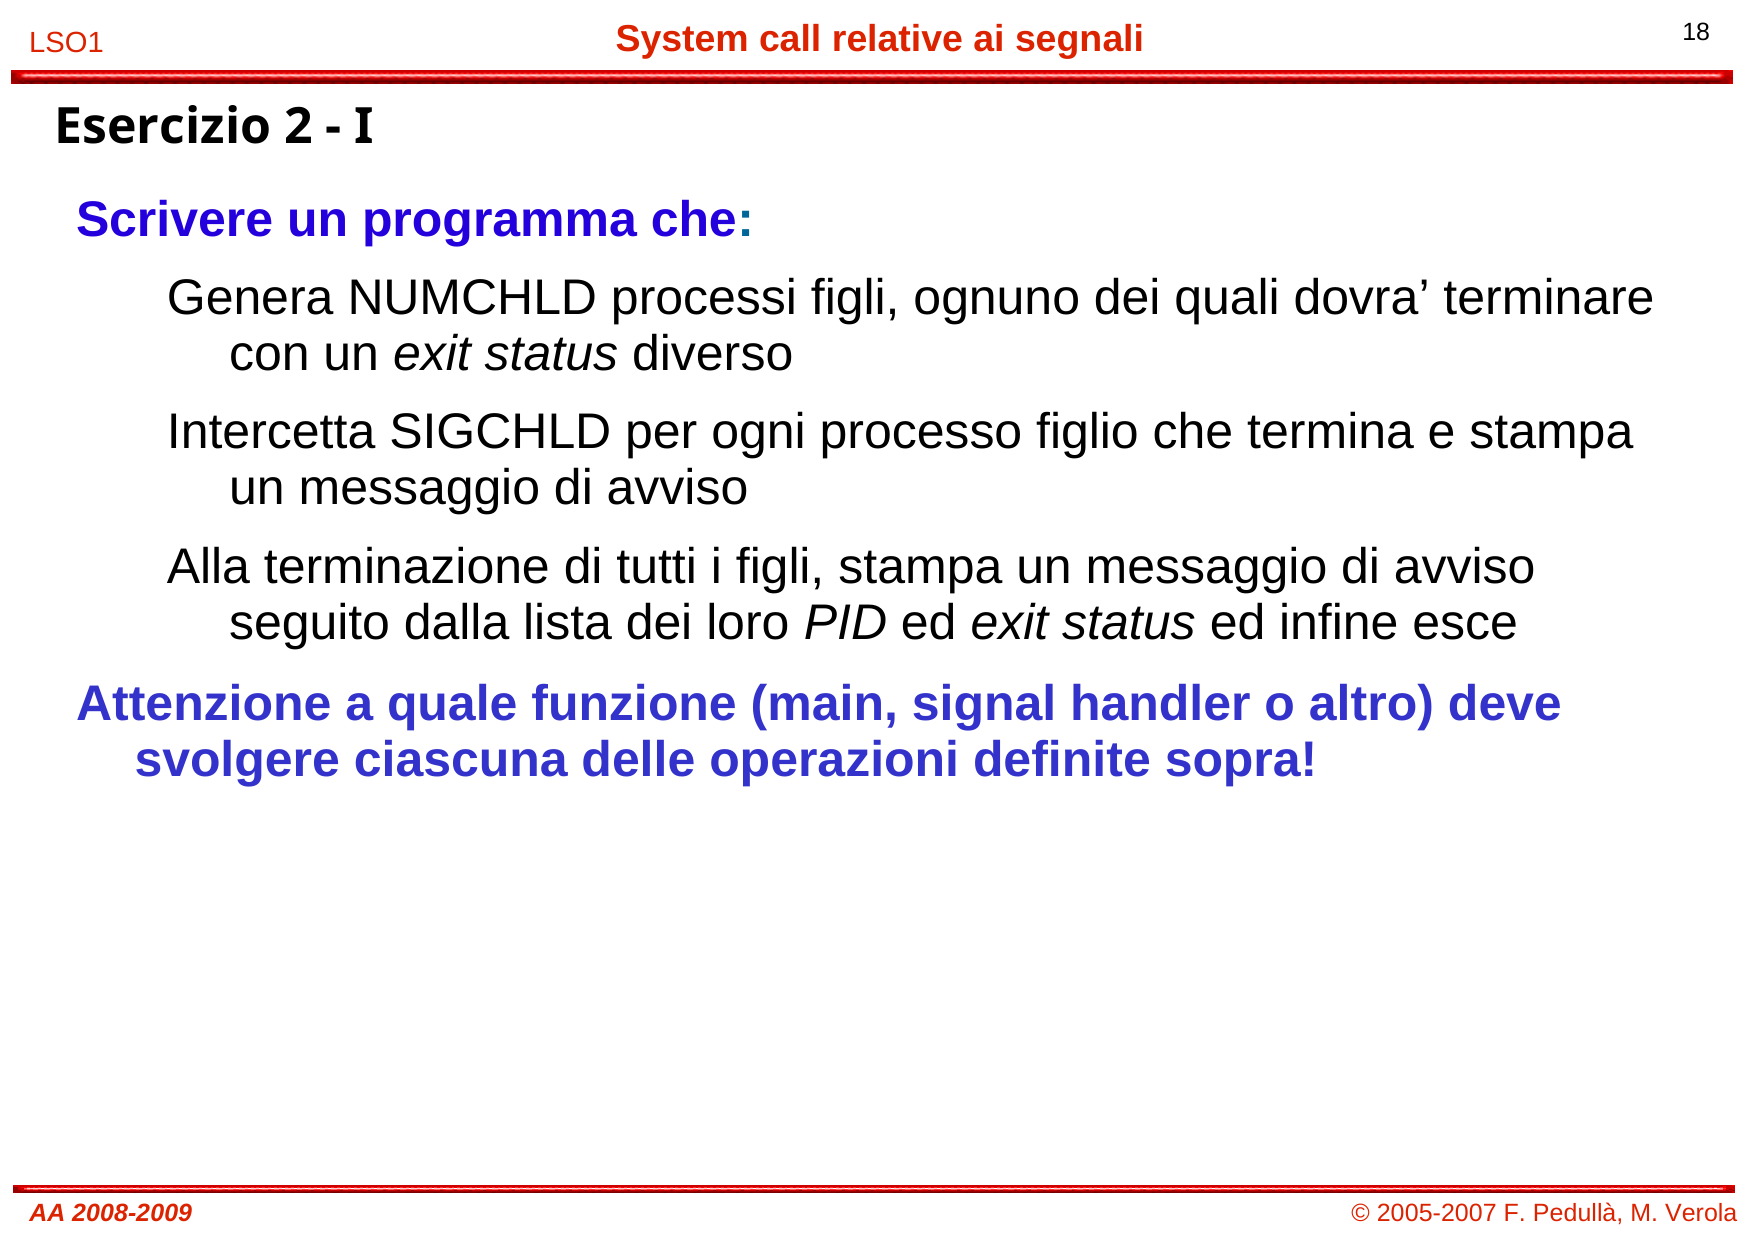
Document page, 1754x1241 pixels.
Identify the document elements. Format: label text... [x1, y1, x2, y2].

title Esercizio 2 - I [40, 78, 1714, 174]
picture [13, 1185, 1735, 1193]
picture [11, 70, 1733, 84]
list Scrivere un programma che: Genera NUMCHLD processi figli, ognuno dei quali dovra’ terminare con un exit status diverso Intercetta SIGCHLD per ogni processo figlio che termina e stampa un messaggio di avviso Alla terminazione di tutti i figli, stampa un messaggio di avviso seguito dalla lista dei loro PID ed exit status ed infine esce Attenzione a quale funzione (main, signal handler o altro) deve svolgere ciascuna delle operazioni definite sopra! [58, 183, 1696, 1122]
